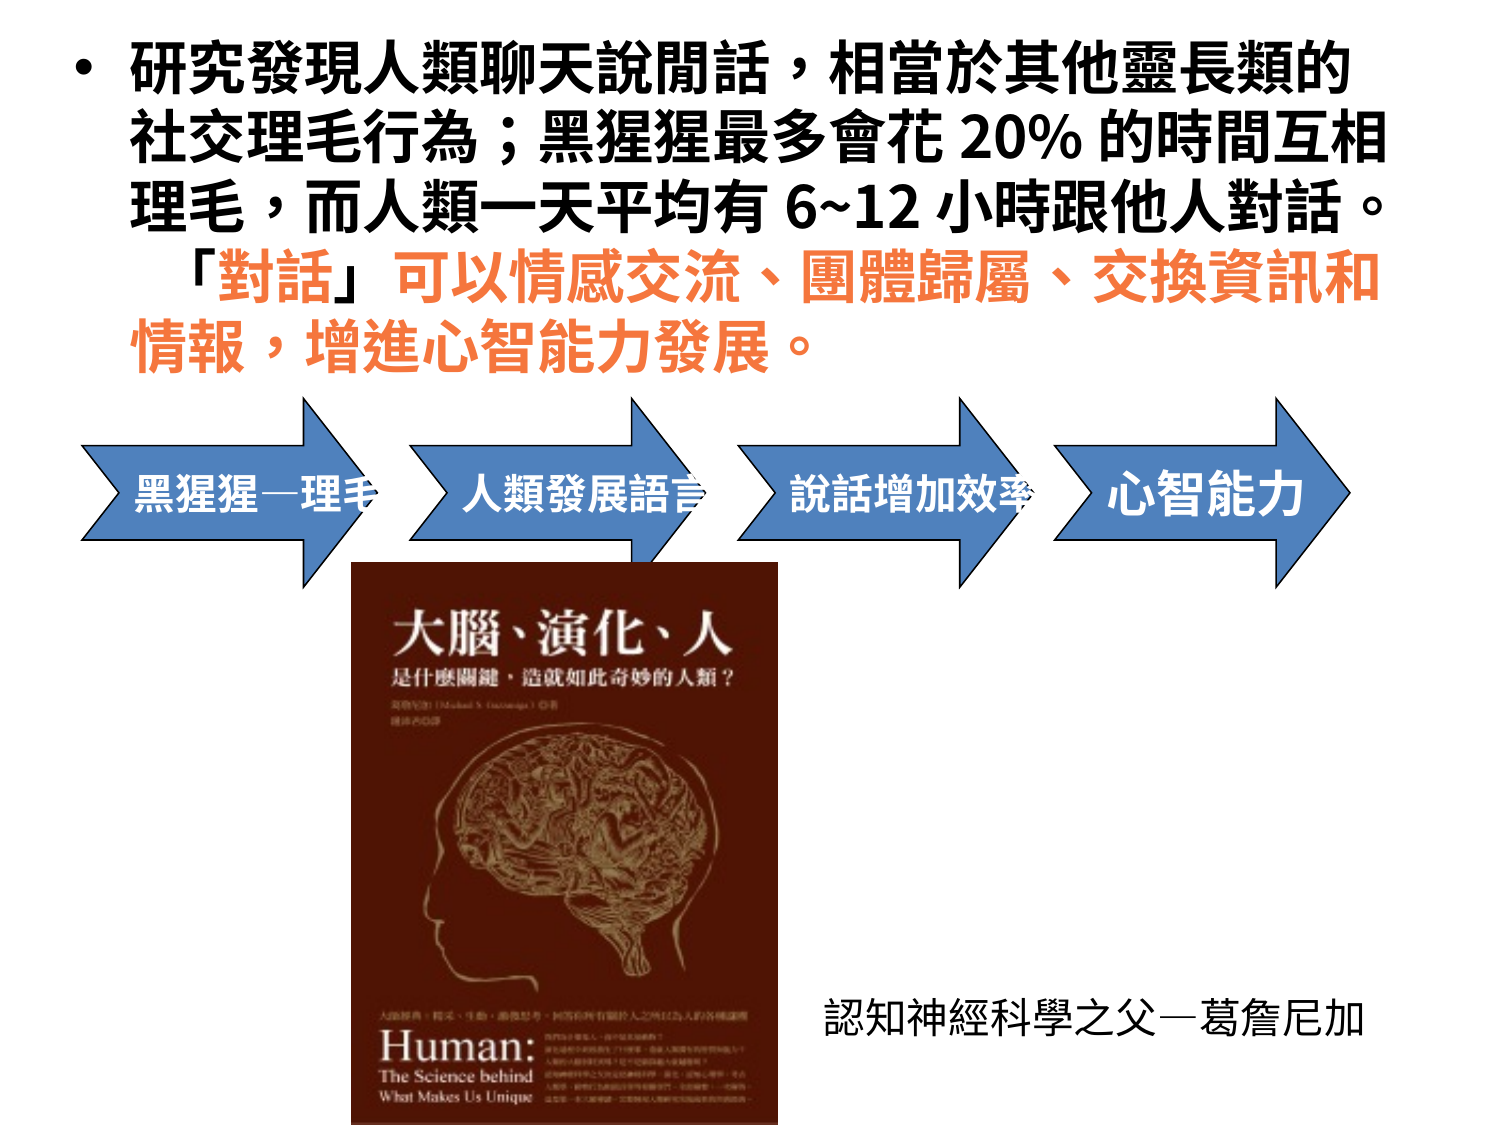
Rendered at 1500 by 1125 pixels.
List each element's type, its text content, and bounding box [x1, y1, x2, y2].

text_box 人類發展語言 [410, 398, 706, 562]
list 研究發現人類聊天說閒話，相當於其他靈長類的社交理毛行為；黑猩猩最多會花20%的時間互相理毛，而人類一天平均有6~12小時跟他人對話。 「對話」可以情感交流、團體歸屬、交換資訊和情報，增進心智能力發展。 [58, 23, 1409, 692]
text_box 說話增加效率 [1019, 484, 1034, 493]
text_box 黑猩猩—理毛 [82, 398, 365, 588]
picture [351, 562, 778, 1125]
text_box 心智能力 [1054, 398, 1351, 588]
text_box 說話增加效率 [738, 398, 1032, 588]
text_box 認知神經科學之父—葛詹尼加 [808, 984, 1430, 1050]
